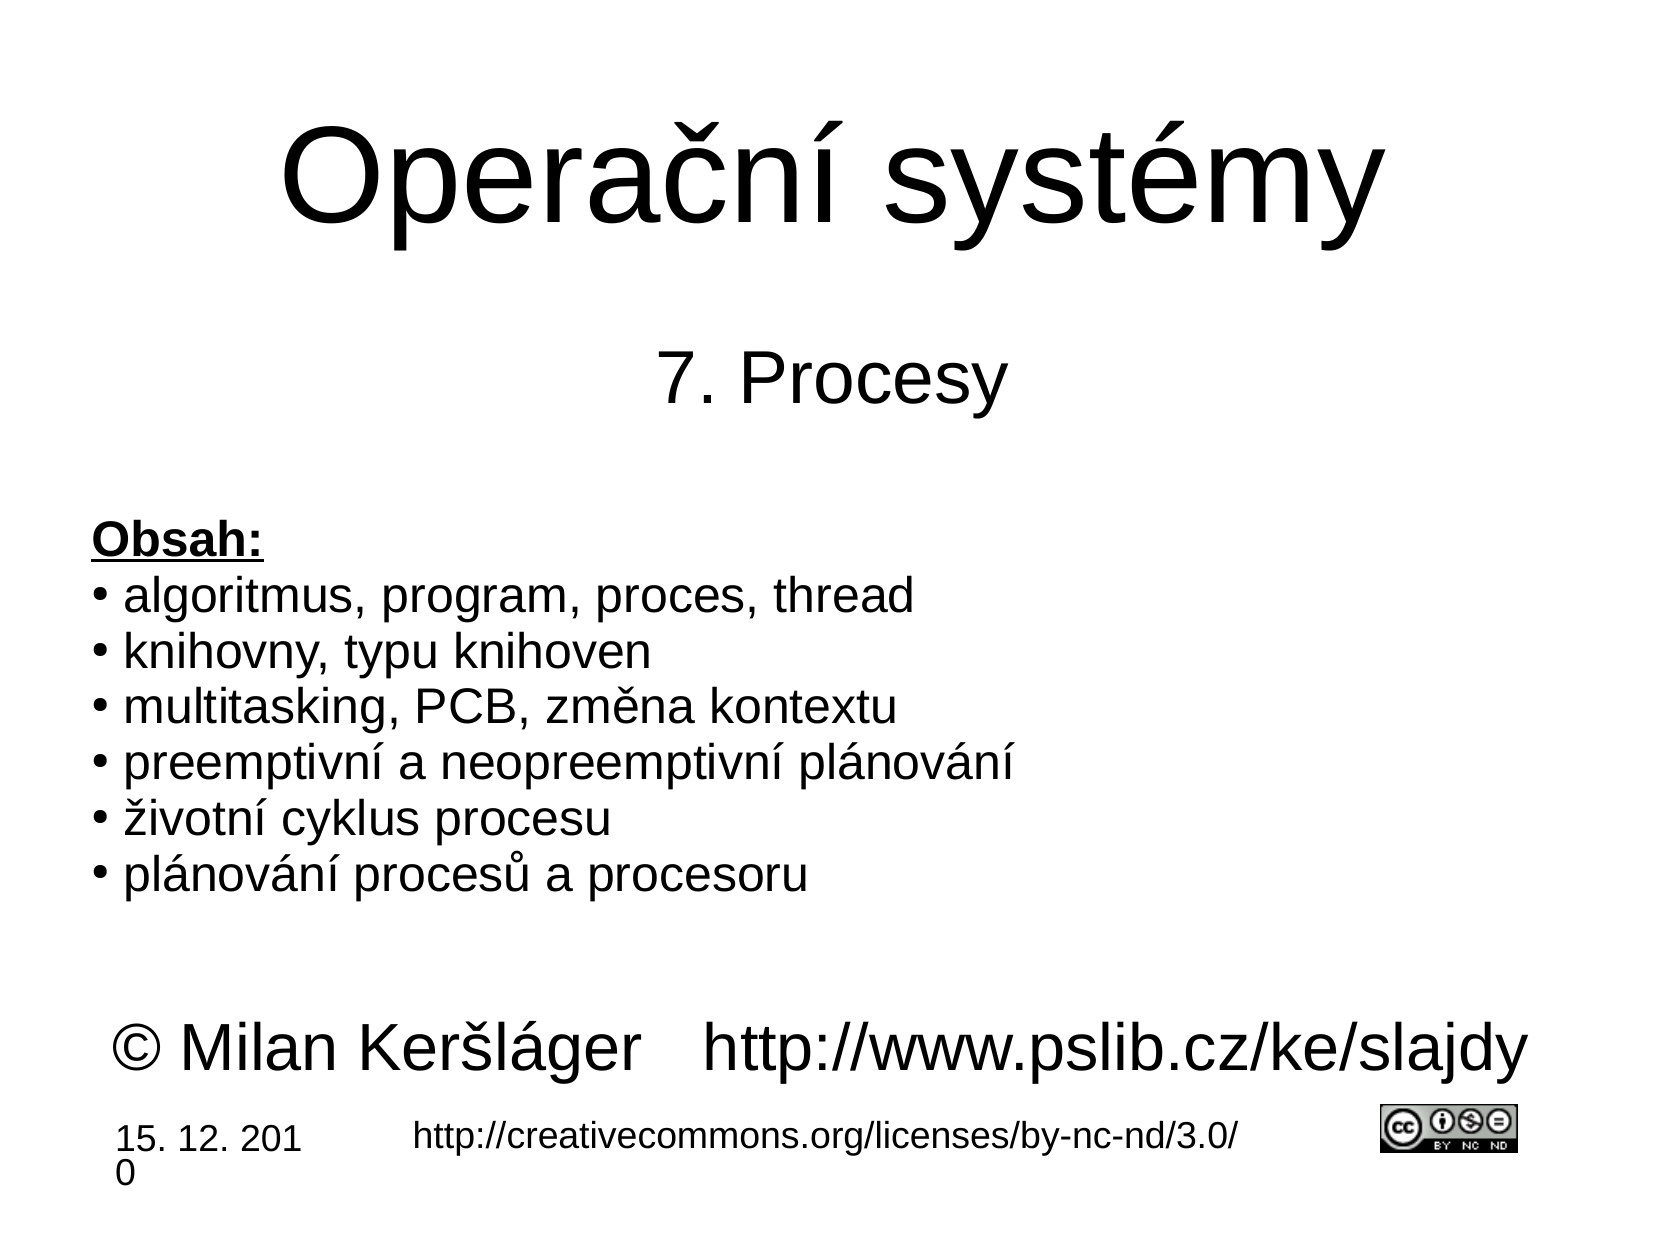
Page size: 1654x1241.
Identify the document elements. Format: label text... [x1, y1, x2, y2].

text_box http://creativecommons.org/licenses/by-nc-nd/3.0/ [339, 1107, 1313, 1165]
title Operační systémy 7. Procesy [88, 56, 1577, 461]
list © Milan Keršláger http://www.pslib.cz/ke/slajdy [76, 1009, 1565, 1087]
picture [1380, 1104, 1518, 1153]
text_box 15.12.2010 [100, 1110, 337, 1168]
text_box Obsah: algoritmus, program, proces, thread knihovny, typu knihoven multitasking, PCB, změna kontextu preemptivní a neopreemptivní plánování životní cyklus procesu plánování procesů a procesoru [76, 503, 1583, 910]
